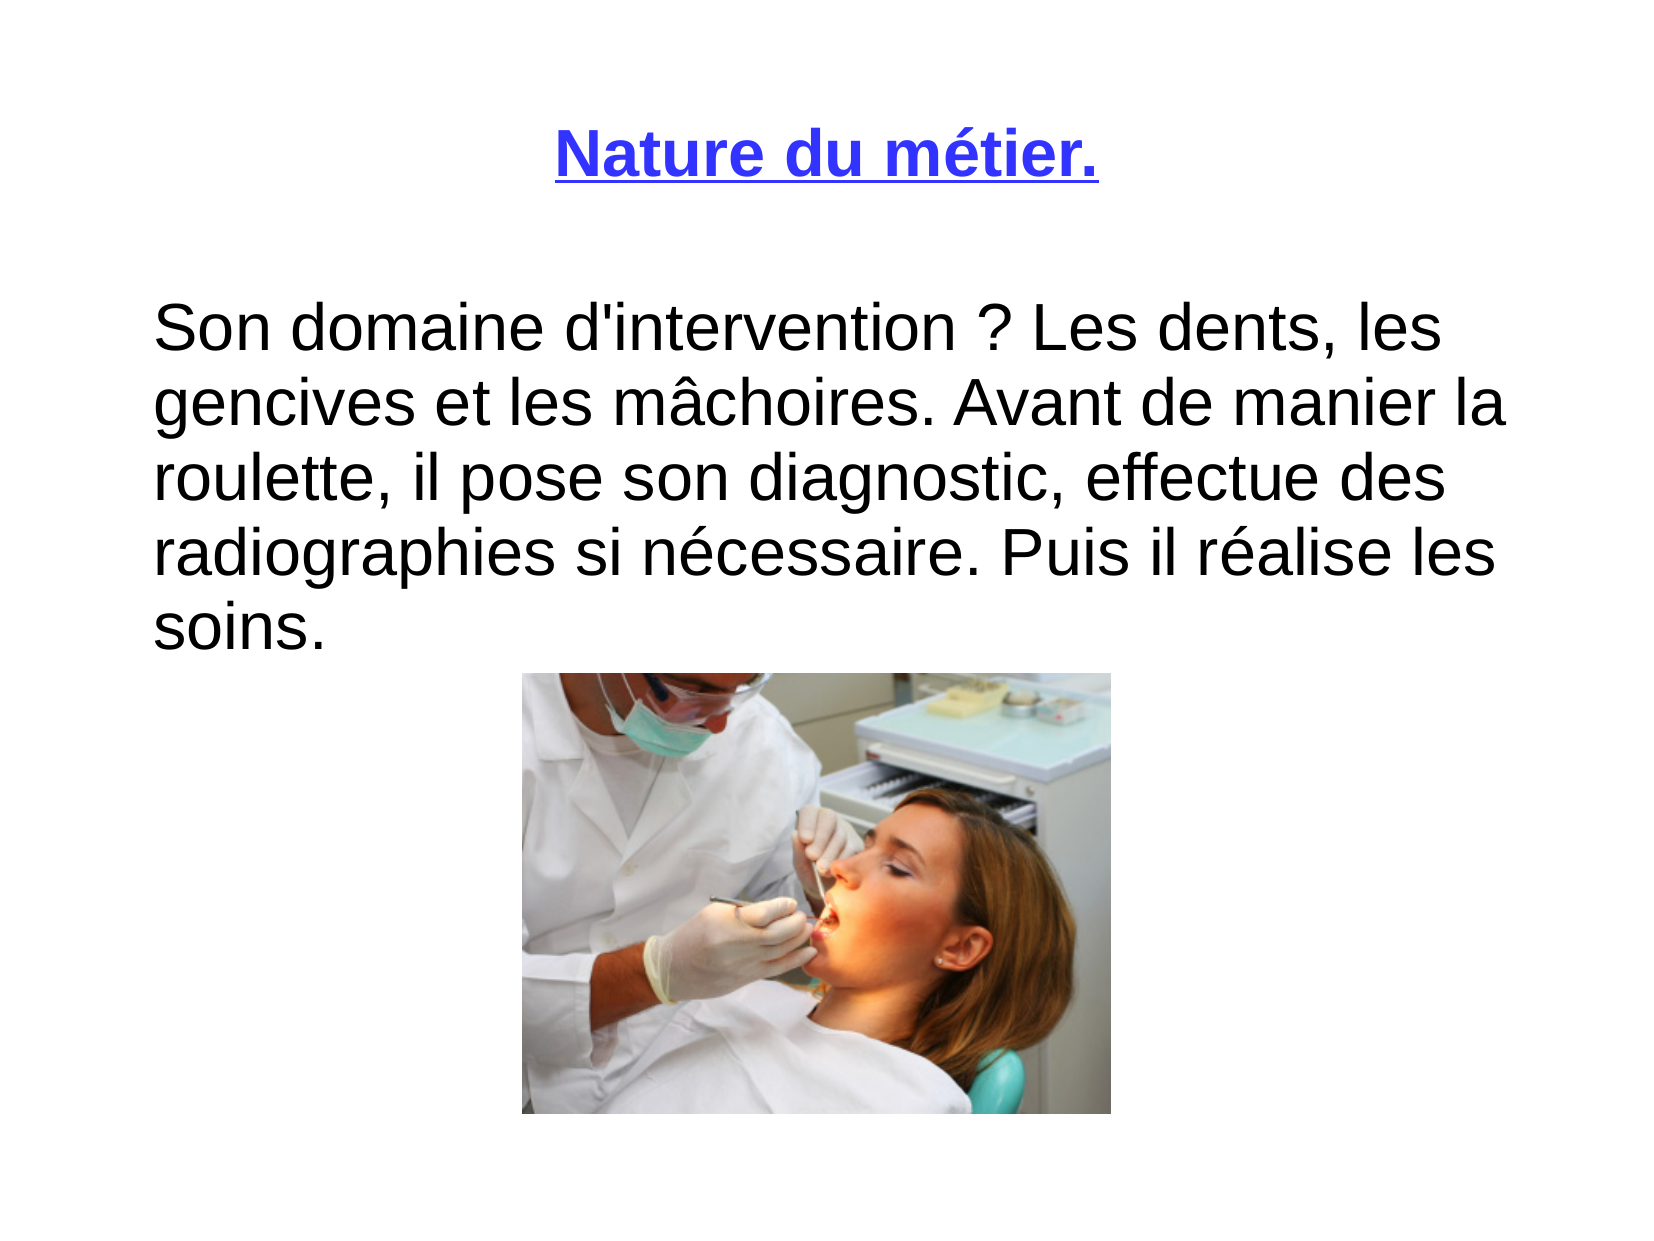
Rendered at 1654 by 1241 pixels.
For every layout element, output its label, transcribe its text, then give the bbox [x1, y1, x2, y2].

list Son domaine d'intervention ? Les dents, les gencives et les mâchoires. Avant de manier la roulette, il pose son diagnostic, effectue des radiographies si nécessaire. Puis il réalise les soins. [82, 290, 1571, 1109]
picture [522, 673, 1111, 1114]
title Nature du métier. [82, 49, 1571, 257]
